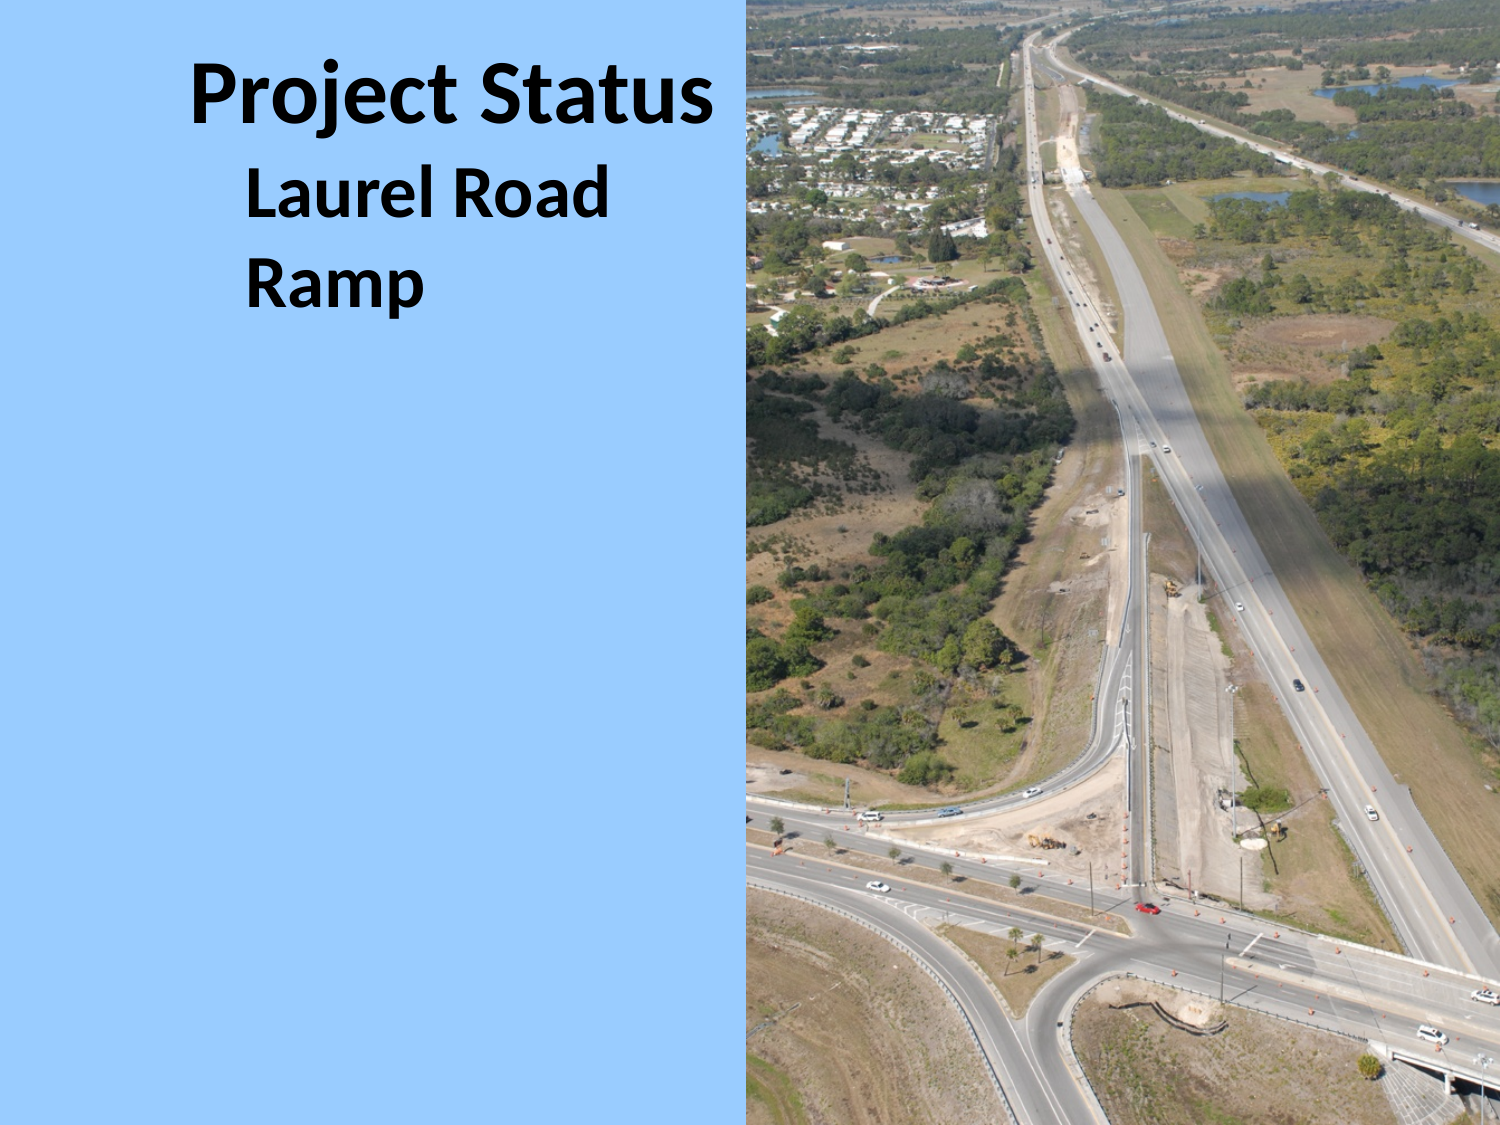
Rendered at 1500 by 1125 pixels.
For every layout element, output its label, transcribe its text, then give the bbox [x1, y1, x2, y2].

picture [746, 0, 1500, 1125]
text_box Project Status Laurel Road Ramp [174, 24, 738, 850]
